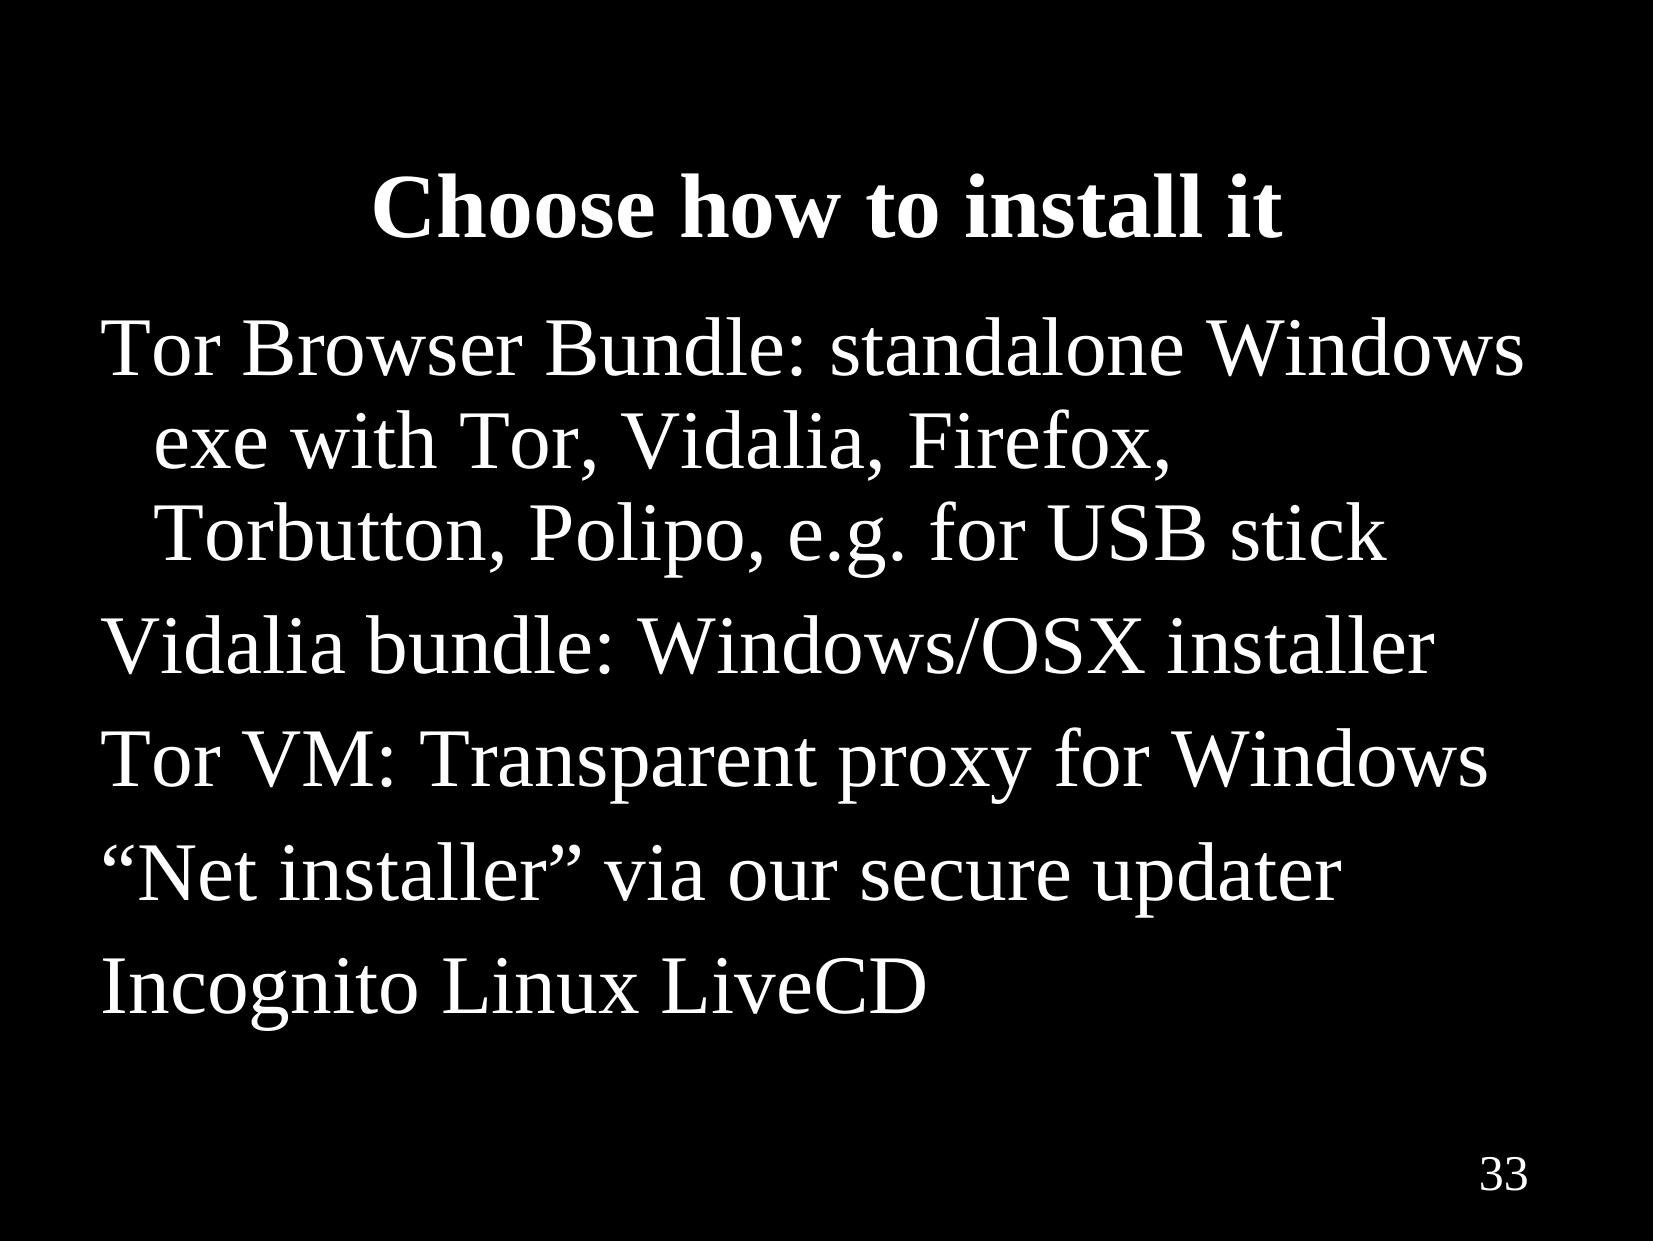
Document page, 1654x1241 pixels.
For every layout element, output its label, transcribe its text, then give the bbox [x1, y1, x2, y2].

list Tor Browser Bundle: standalone Windows exe with Tor, Vidalia, Firefox, Torbutton, Polipo, e.g. for USB stick Vidalia bundle: Windows/OSX installer Tor VM: Transparent proxy for Windows “Net installer” via our secure updater Incognito Linux LiveCD [83, 301, 1534, 1124]
title Choose how to install it [121, 102, 1534, 301]
